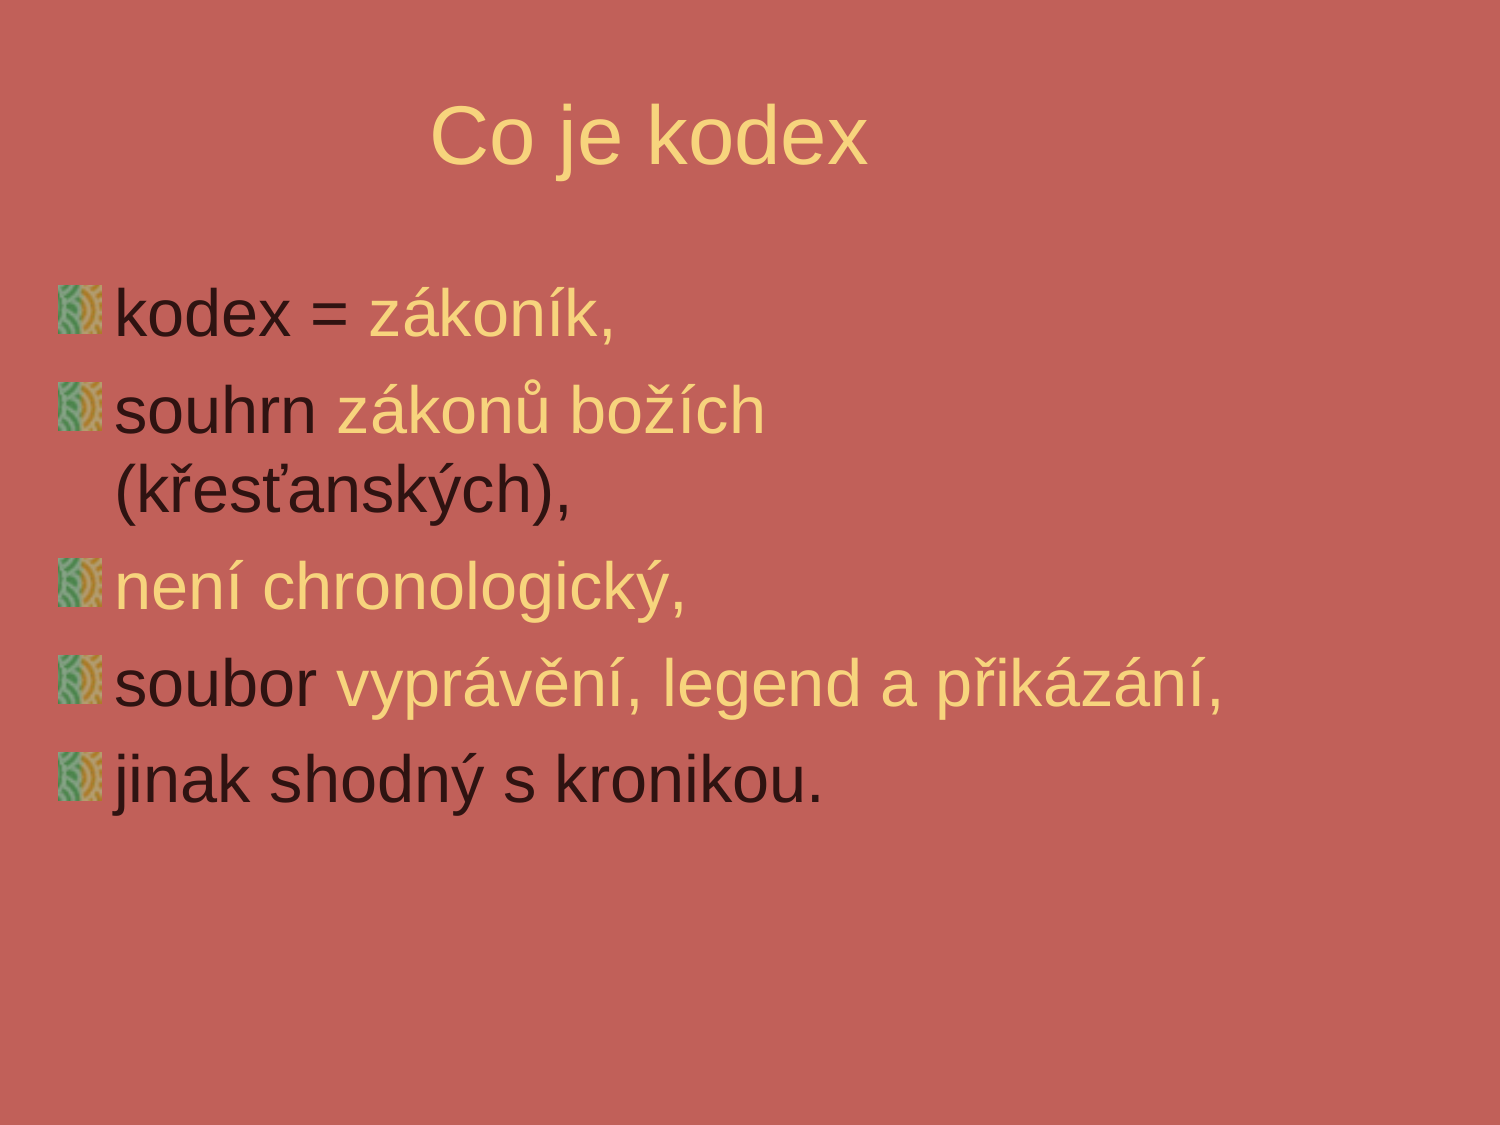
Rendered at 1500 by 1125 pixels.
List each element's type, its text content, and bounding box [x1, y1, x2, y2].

title Co je kodex [35, 37, 1263, 225]
list kodex = zákoník, souhrn zákonů božích (křesťanských), není chronologický, soubor vyprávění, legend a přikázání, jinak shodný s kronikou. [43, 262, 1255, 1125]
